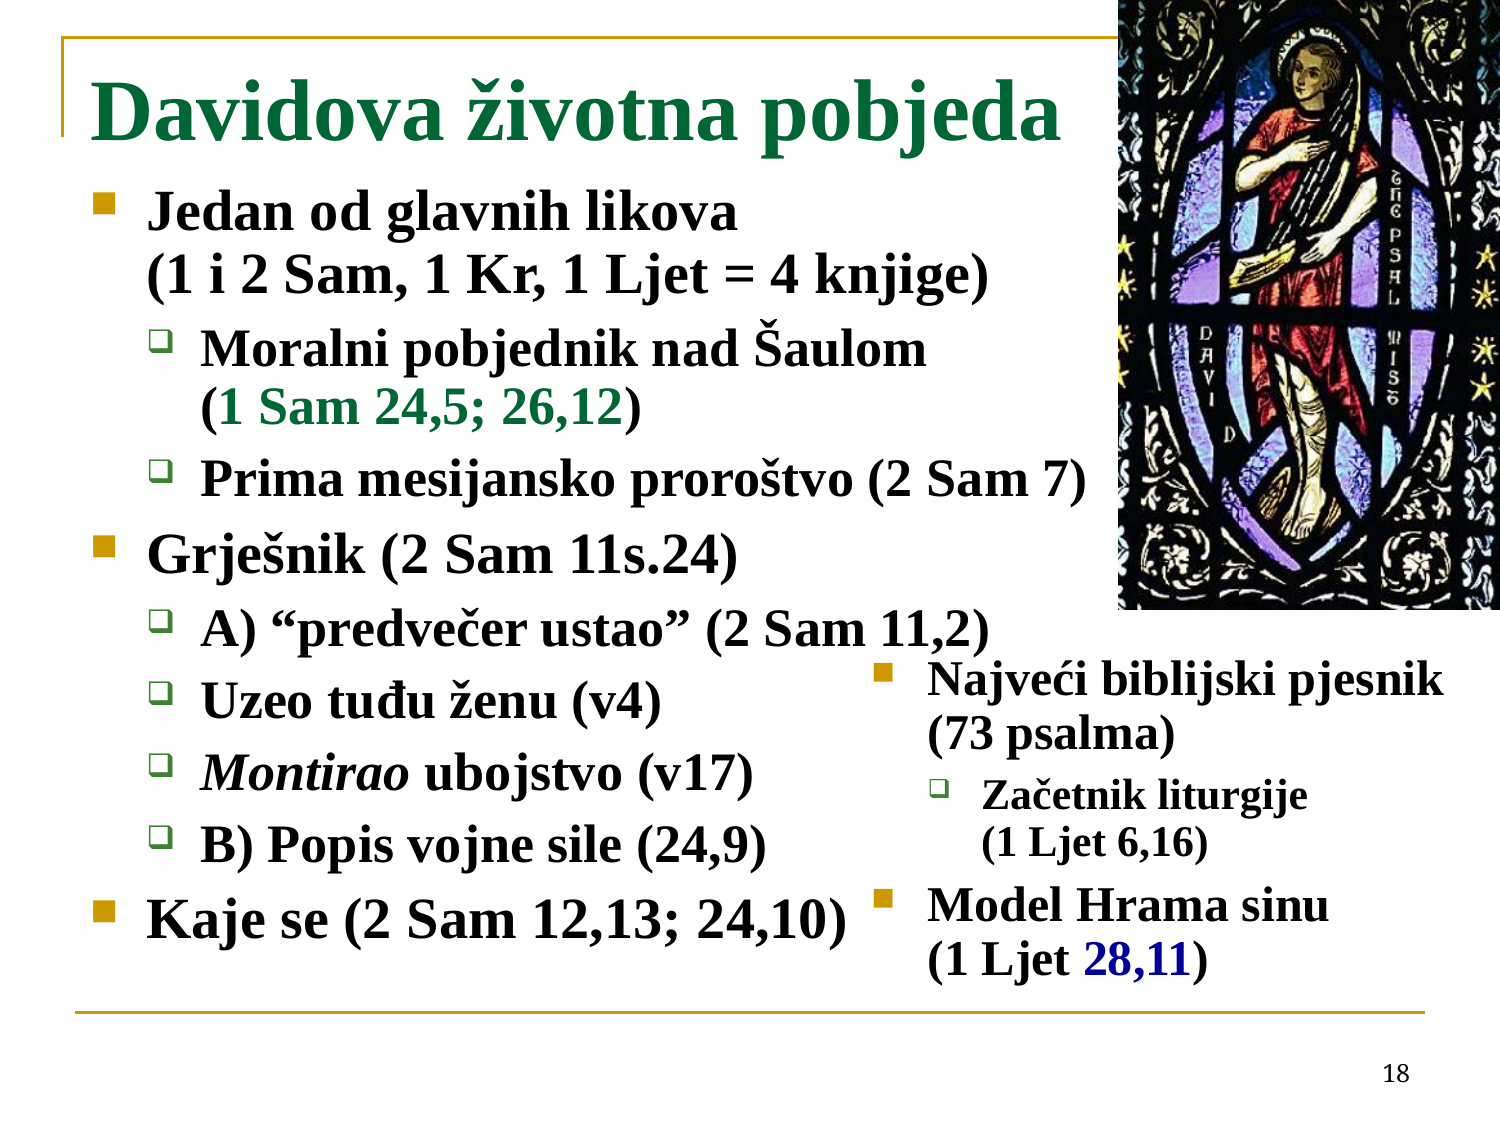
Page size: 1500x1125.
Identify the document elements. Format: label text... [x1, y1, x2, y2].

list Najveći biblijski pjesnik (73 psalma) Začetnik liturgije (1 Ljet 6,16) Model Hrama sinu (1 Ljet 28,11) [856, 645, 1500, 1006]
list Jedan od glavnih likova (1 i 2 Sam, 1 Kr, 1 Ljet = 4 knjige) Moralni pobjednik nad Šaulom (1 Sam 24,5; 26,12) Prima mesijansko proroštvo (2 Sam 7) Grješnik (2 Sam 11s.24) A) “predvečer ustao” (2 Sam 11,2) Uzeo tuđu ženu (v4) Montirao ubojstvo (v17) B) Popis vojne sile (24,9) Kaje se (2 Sam 12,13; 24,10) [75, 172, 1117, 1006]
picture [1118, 0, 1500, 610]
title Davidova životna pobjeda [75, 45, 1118, 233]
text_box <number> [1074, 1024, 1426, 1100]
